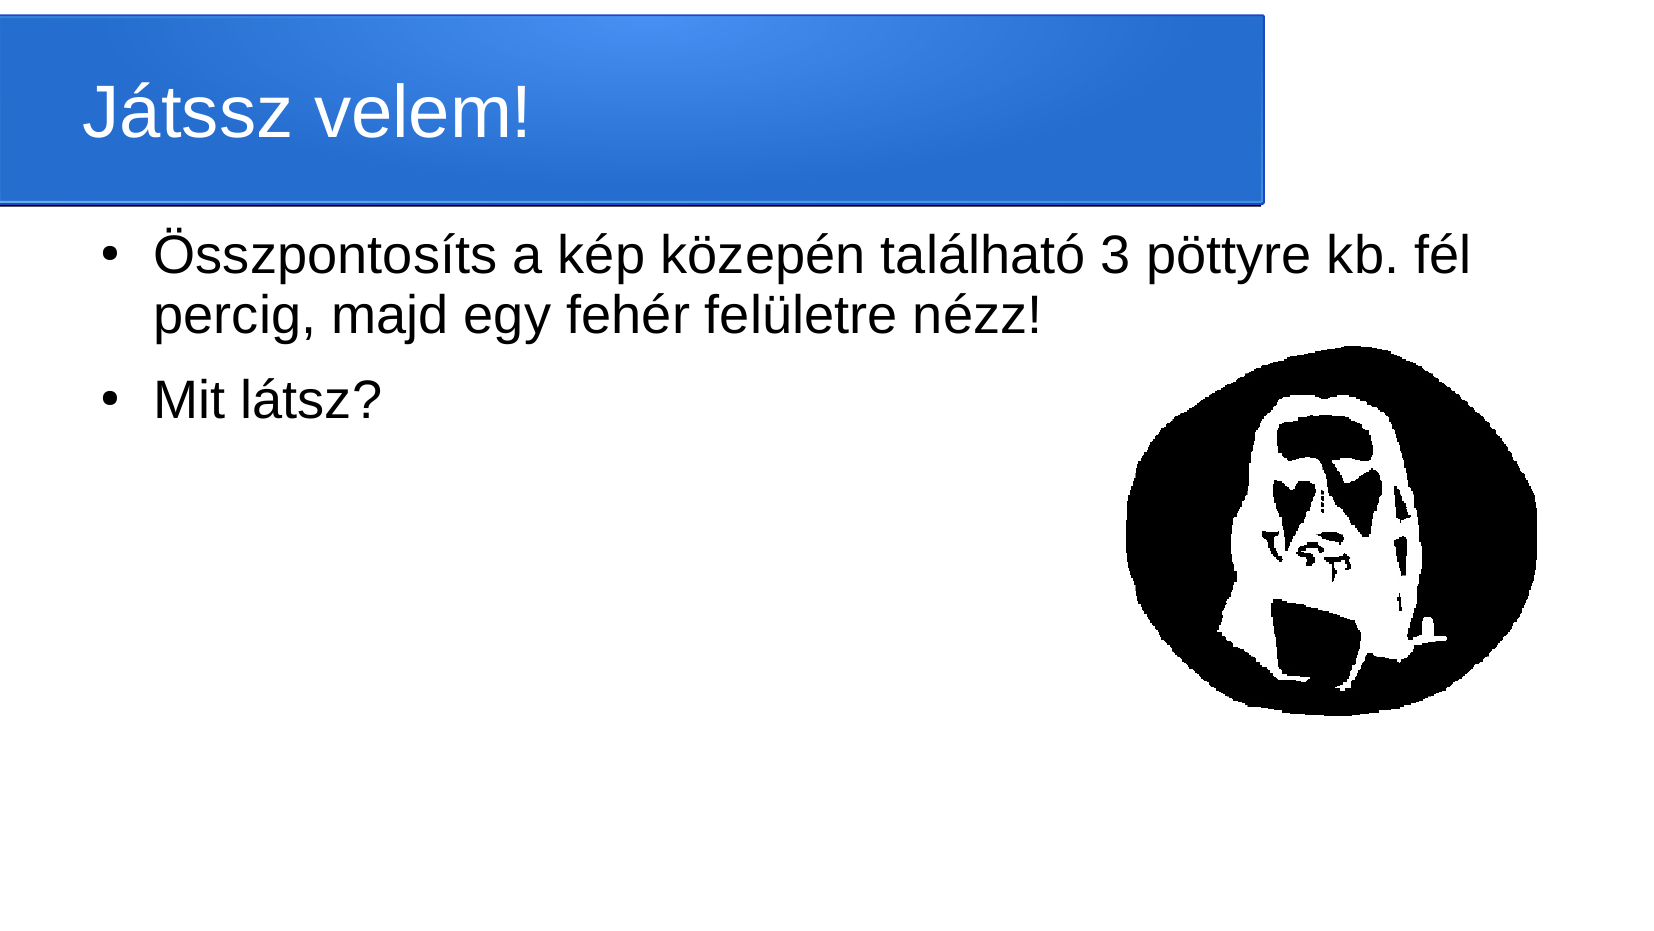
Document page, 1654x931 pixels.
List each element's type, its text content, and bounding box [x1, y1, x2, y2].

picture [1098, 333, 1585, 737]
title Játssz velem! [82, 35, 1235, 189]
list Összpontosíts a kép közepén található 3 pöttyre kb. fél percig, majd egy fehér felületre nézz! Mit látsz? [82, 224, 1571, 764]
